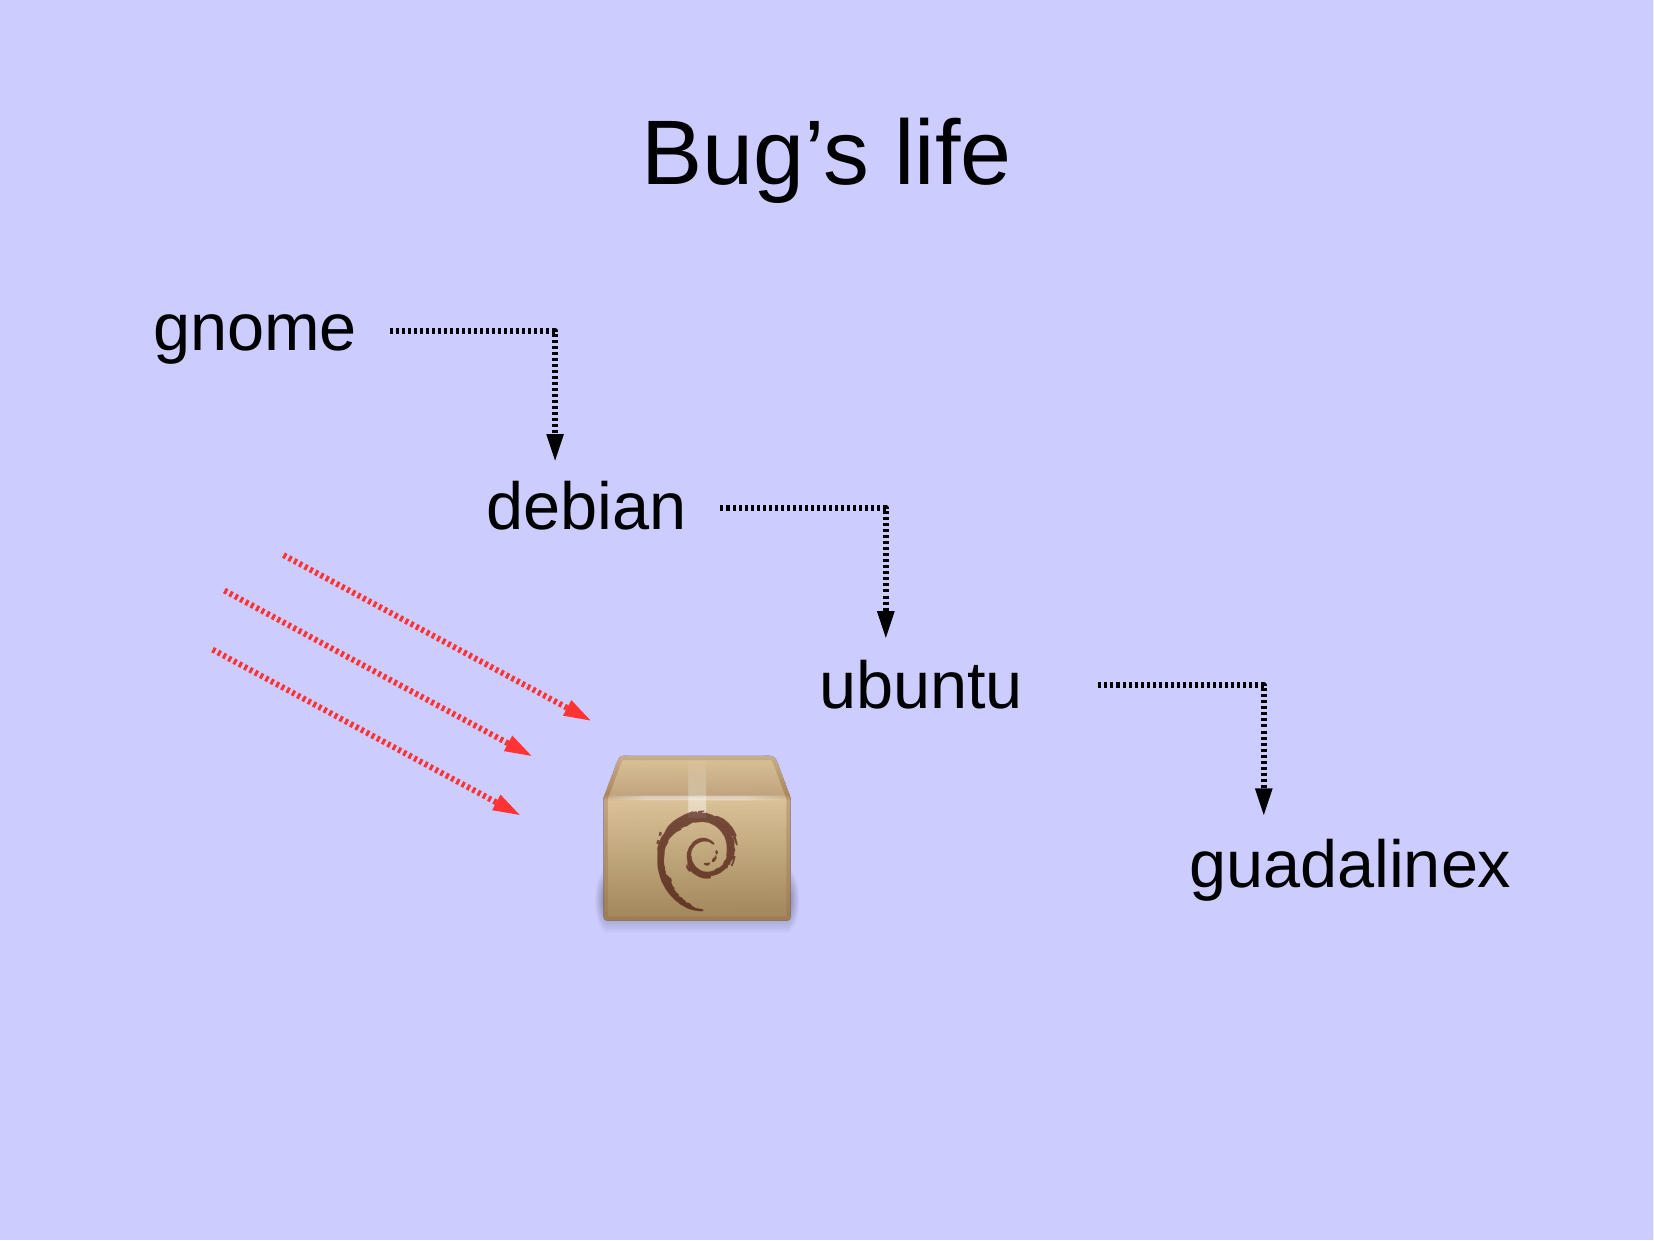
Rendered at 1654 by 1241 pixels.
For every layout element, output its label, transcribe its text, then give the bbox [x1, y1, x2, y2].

title Bug’s life [82, 49, 1571, 257]
list gnome debian ubuntu guadalinex [82, 290, 1571, 1010]
picture [590, 720, 804, 934]
